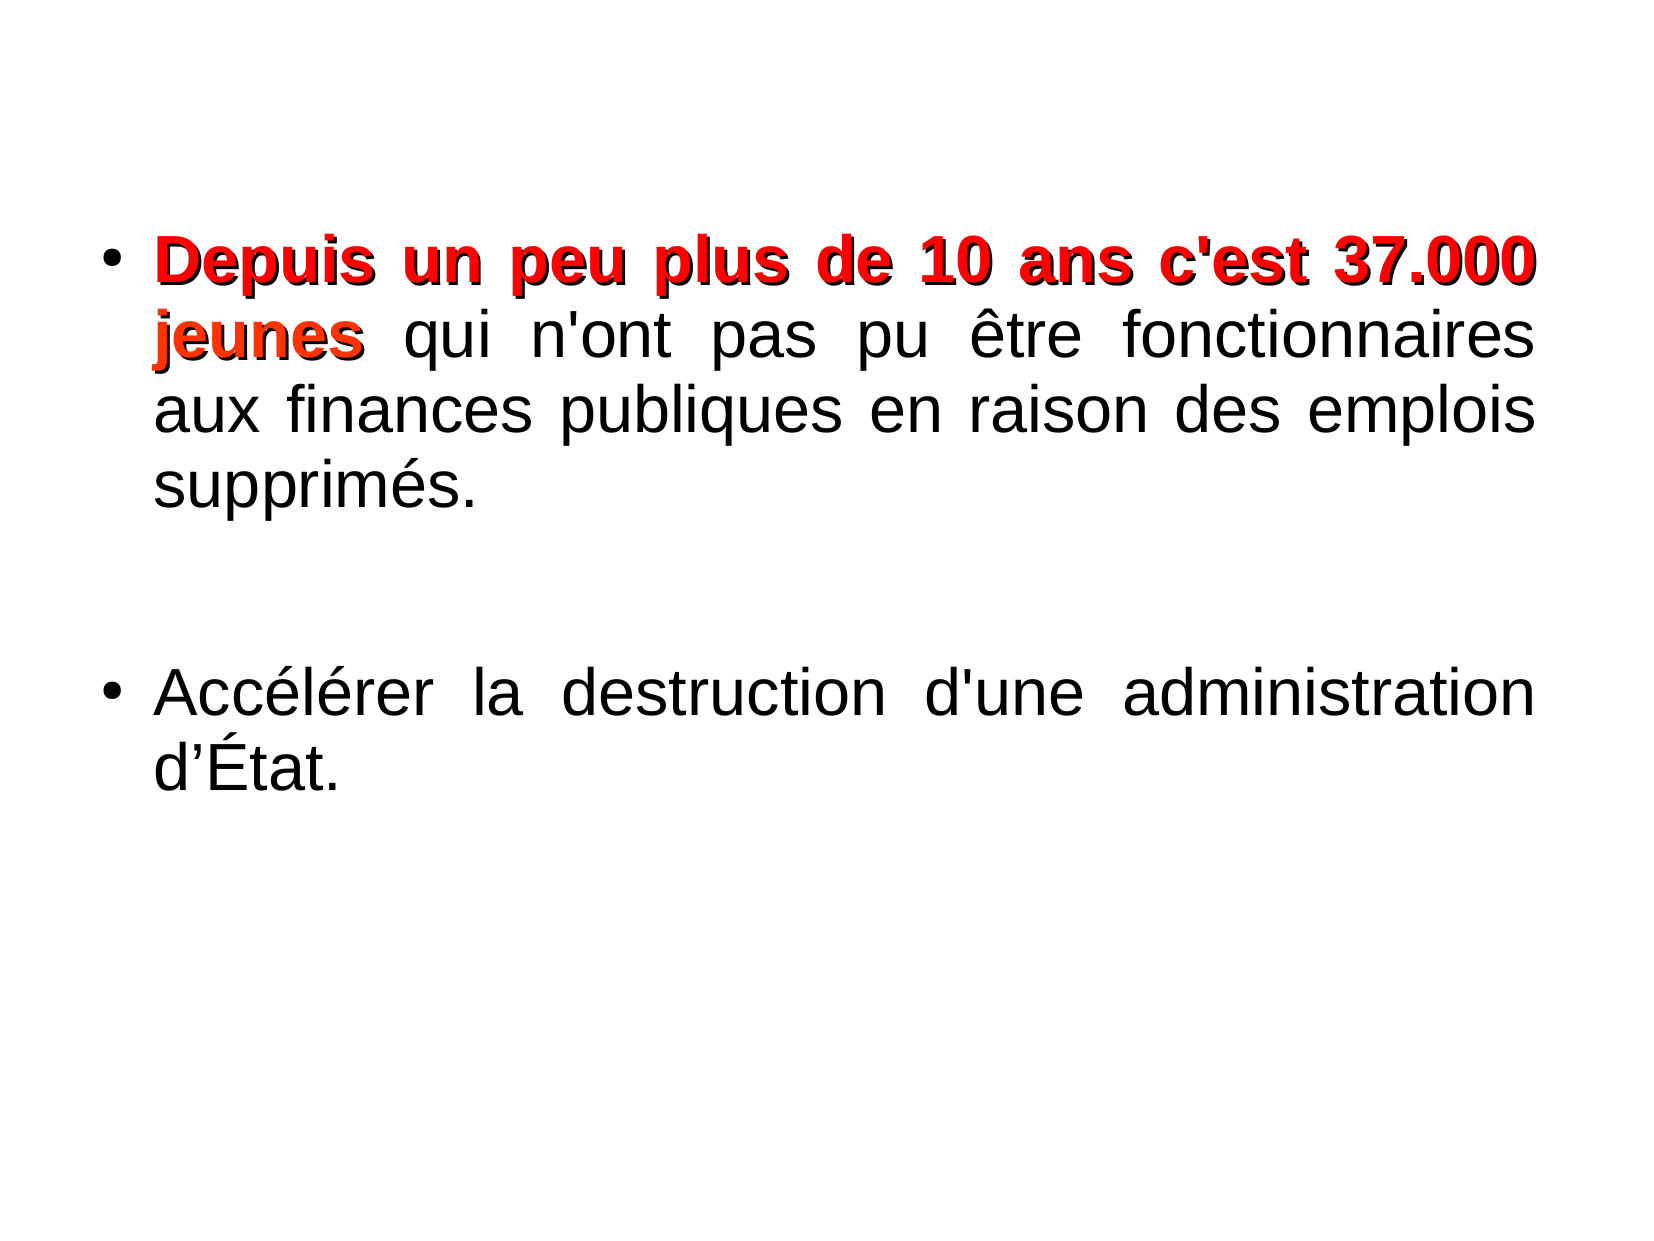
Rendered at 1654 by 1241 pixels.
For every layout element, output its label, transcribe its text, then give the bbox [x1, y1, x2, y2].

list Depuis un peu plus de 10 ans c'est 37.000 jeunes qui n'ont pas pu être fonctionnaires aux finances publiques en raison des emplois supprimés. Accélérer la destruction d'une administration d’État. [82, 118, 1538, 1010]
